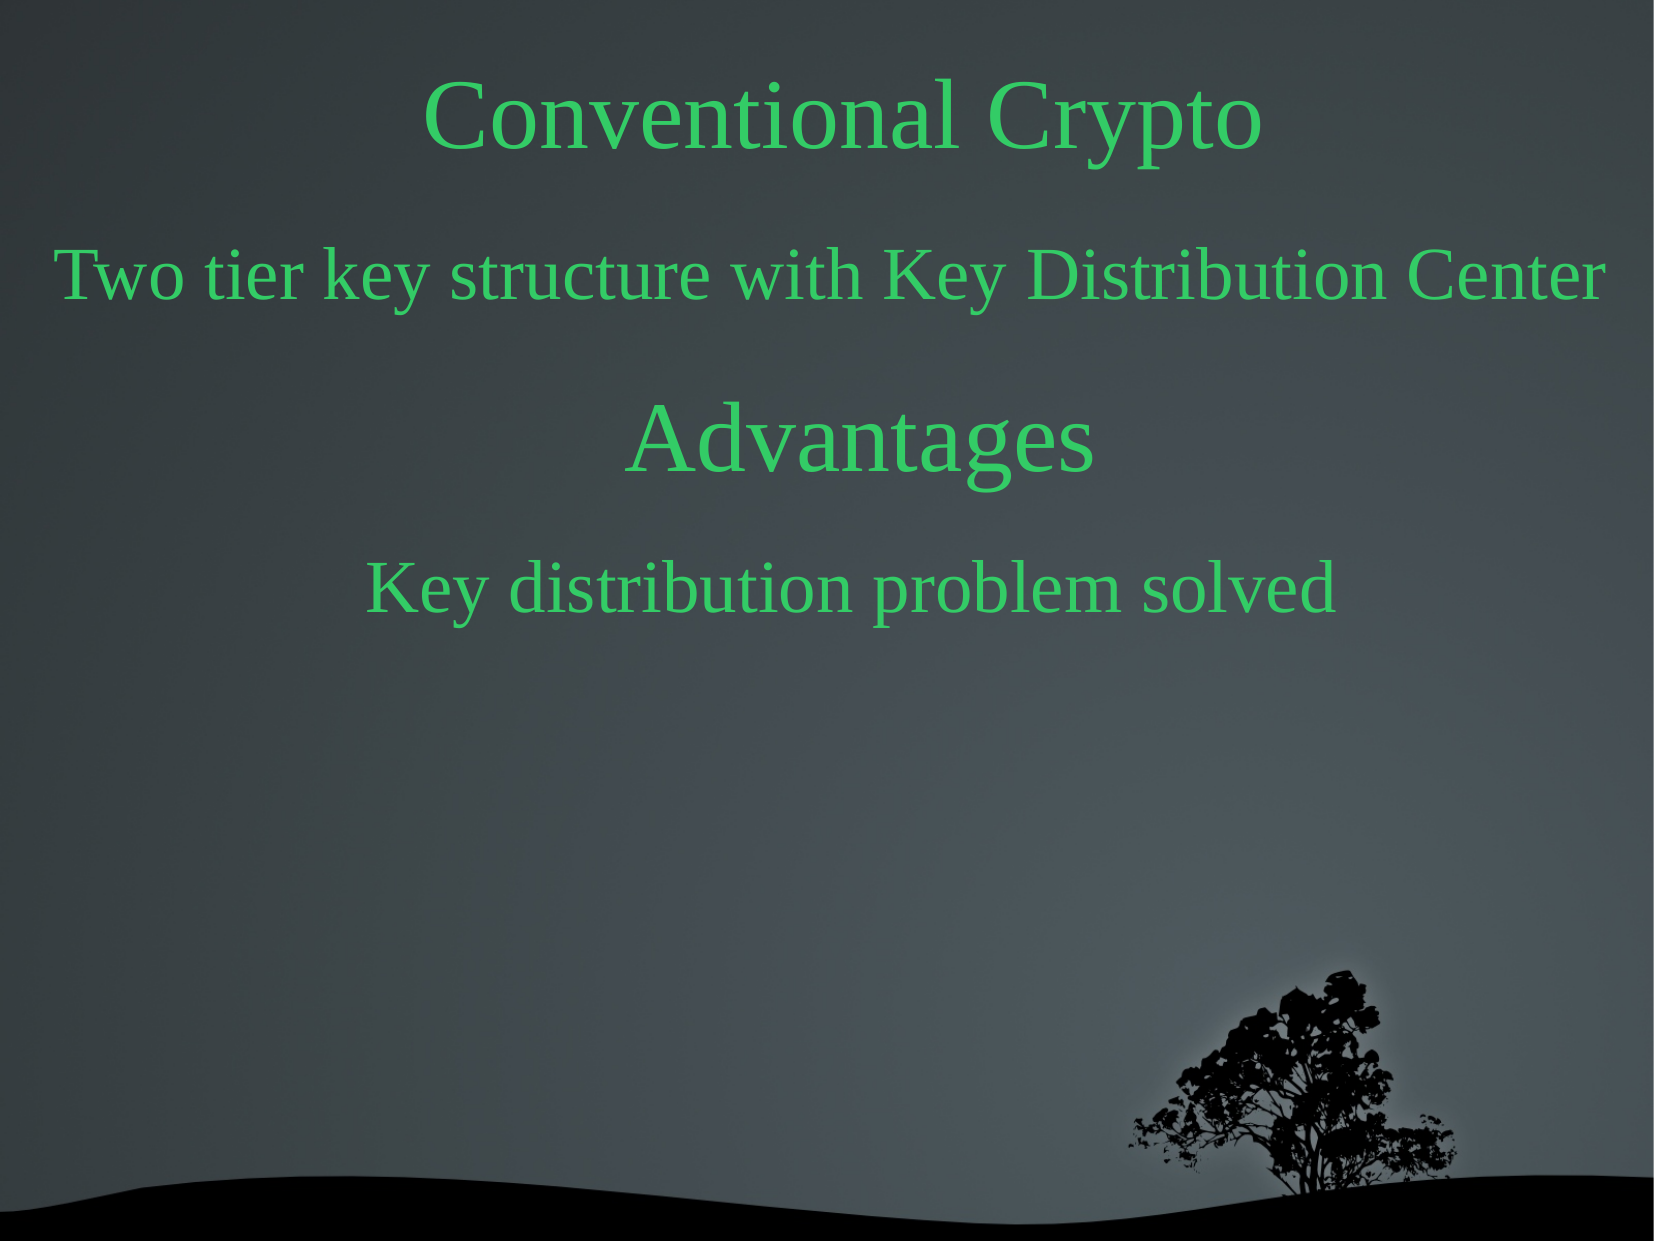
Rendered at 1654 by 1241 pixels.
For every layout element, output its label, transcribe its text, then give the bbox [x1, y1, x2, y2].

text_box Two tier key structure with Key Distribution Center [38, 225, 1613, 331]
text_box Key distribution problem solved [350, 538, 1345, 645]
text_box Advantages [609, 374, 1106, 511]
picture [0, 0, 1654, 1241]
text_box Conventional Crypto [408, 51, 1276, 188]
